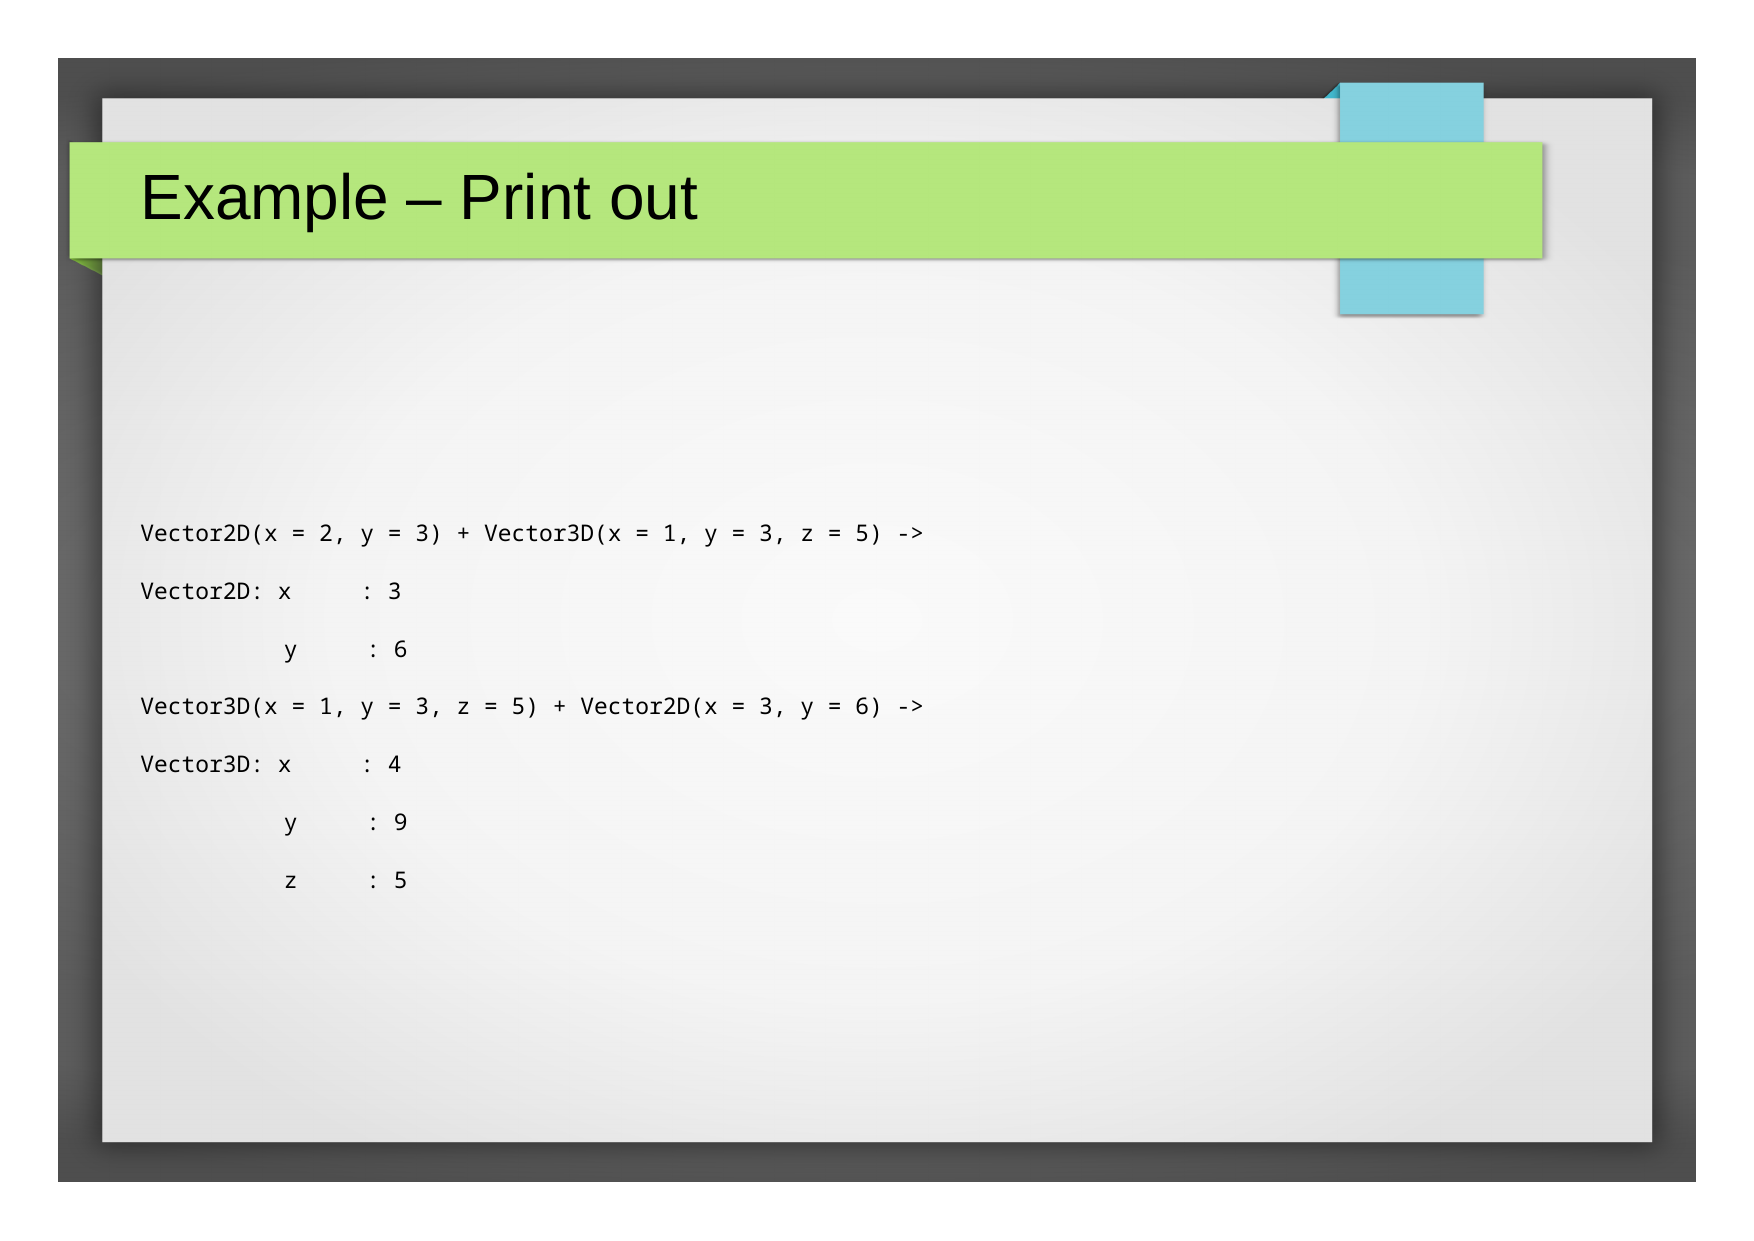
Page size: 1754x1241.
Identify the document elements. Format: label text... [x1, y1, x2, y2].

title Example – Print out [140, 144, 1310, 251]
picture [58, 58, 1696, 1182]
list Vector2D(x = 2, y = 3) + Vector3D(x = 1, y = 3, z = 5) -> Vector2D: x : 3 y : 6 Vector3D(x = 1, y = 3, z = 5) + Vector2D(x = 3, y = 6) -> Vector3D: x : 4 y : 9 z : 5 [140, 325, 1614, 978]
